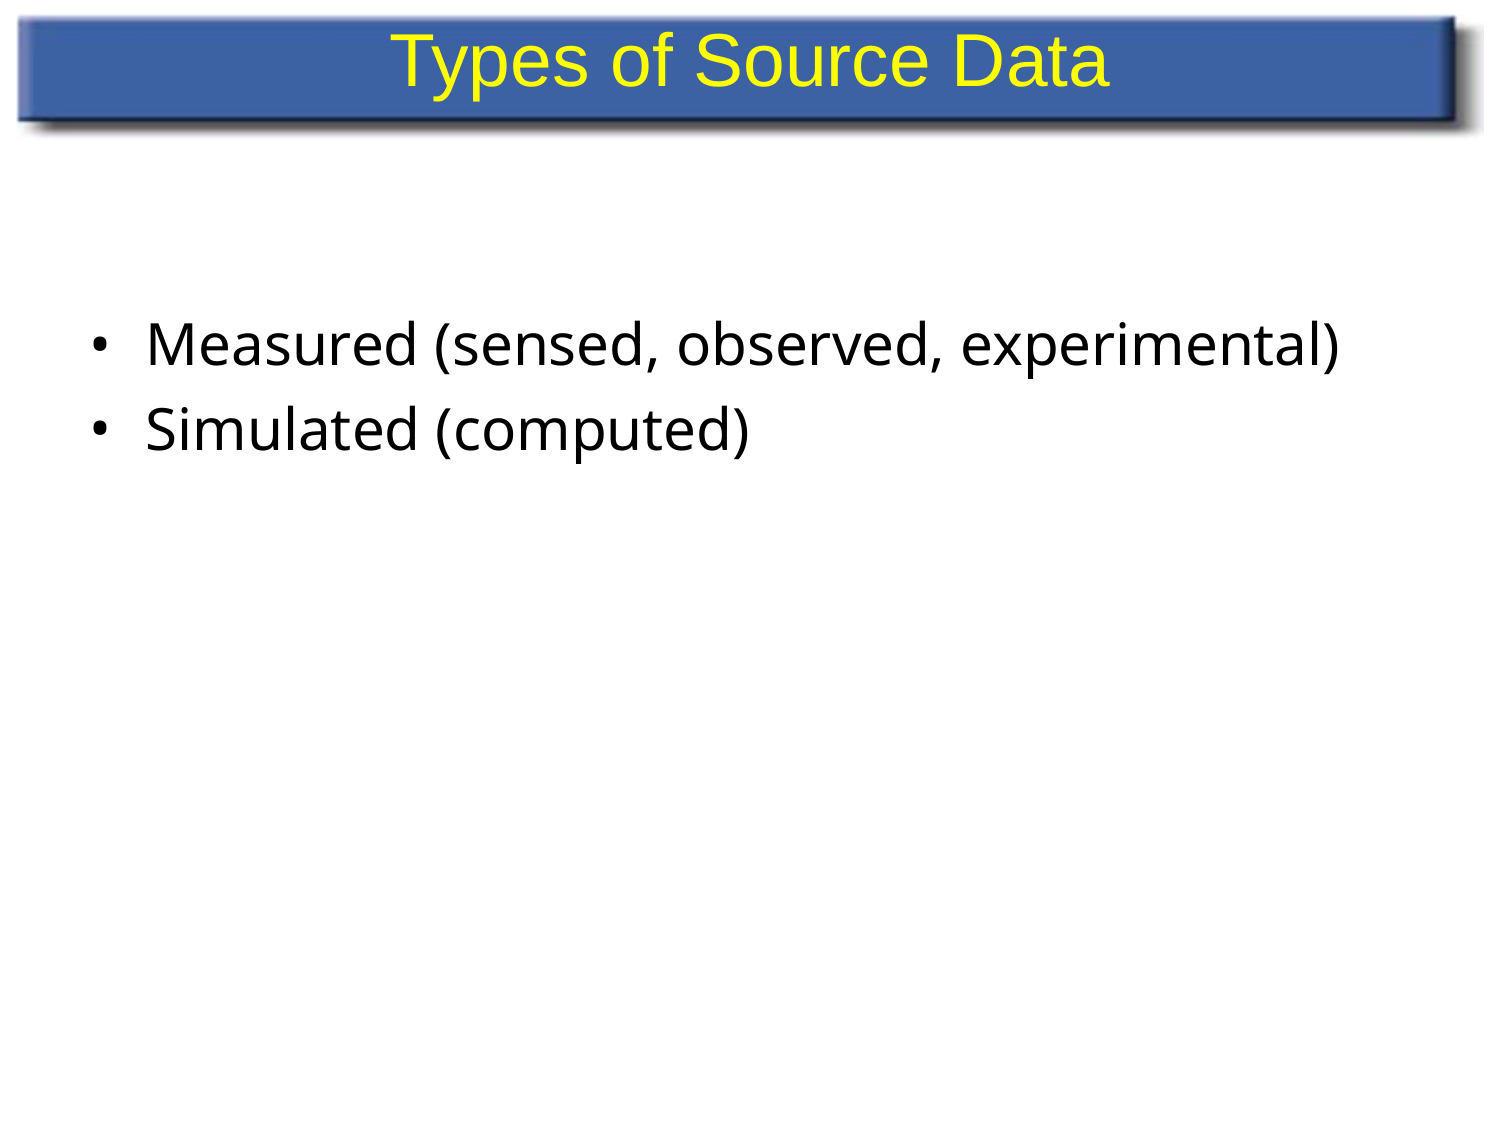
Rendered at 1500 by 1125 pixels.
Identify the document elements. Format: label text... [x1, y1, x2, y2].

title Types of Source Data [112, 4, 1388, 110]
list Measured (sensed, observed, experimental) Simulated (computed) [74, 299, 1463, 501]
picture [16, 13, 1484, 141]
